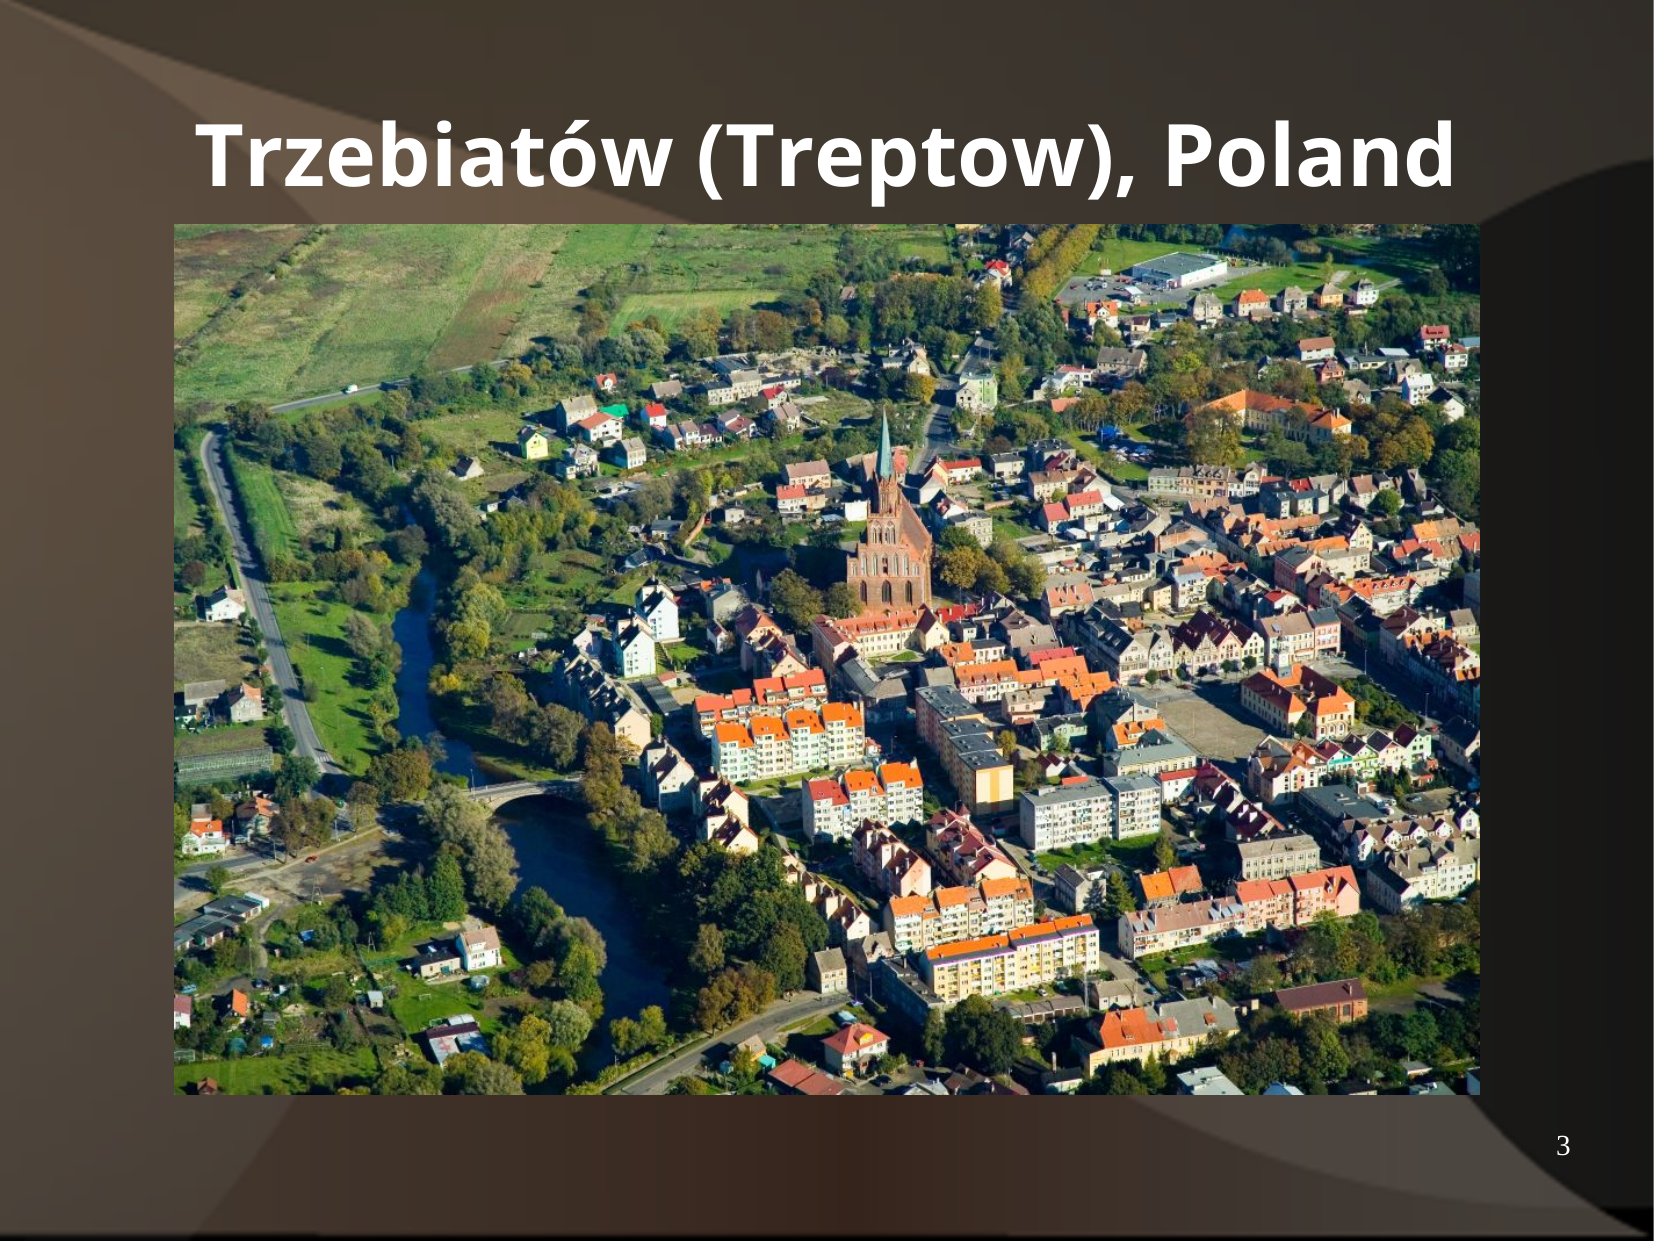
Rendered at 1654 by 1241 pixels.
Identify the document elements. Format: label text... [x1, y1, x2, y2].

picture [0, 0, 1654, 1241]
title Trzebiatów (Treptow), Poland [82, 49, 1571, 257]
